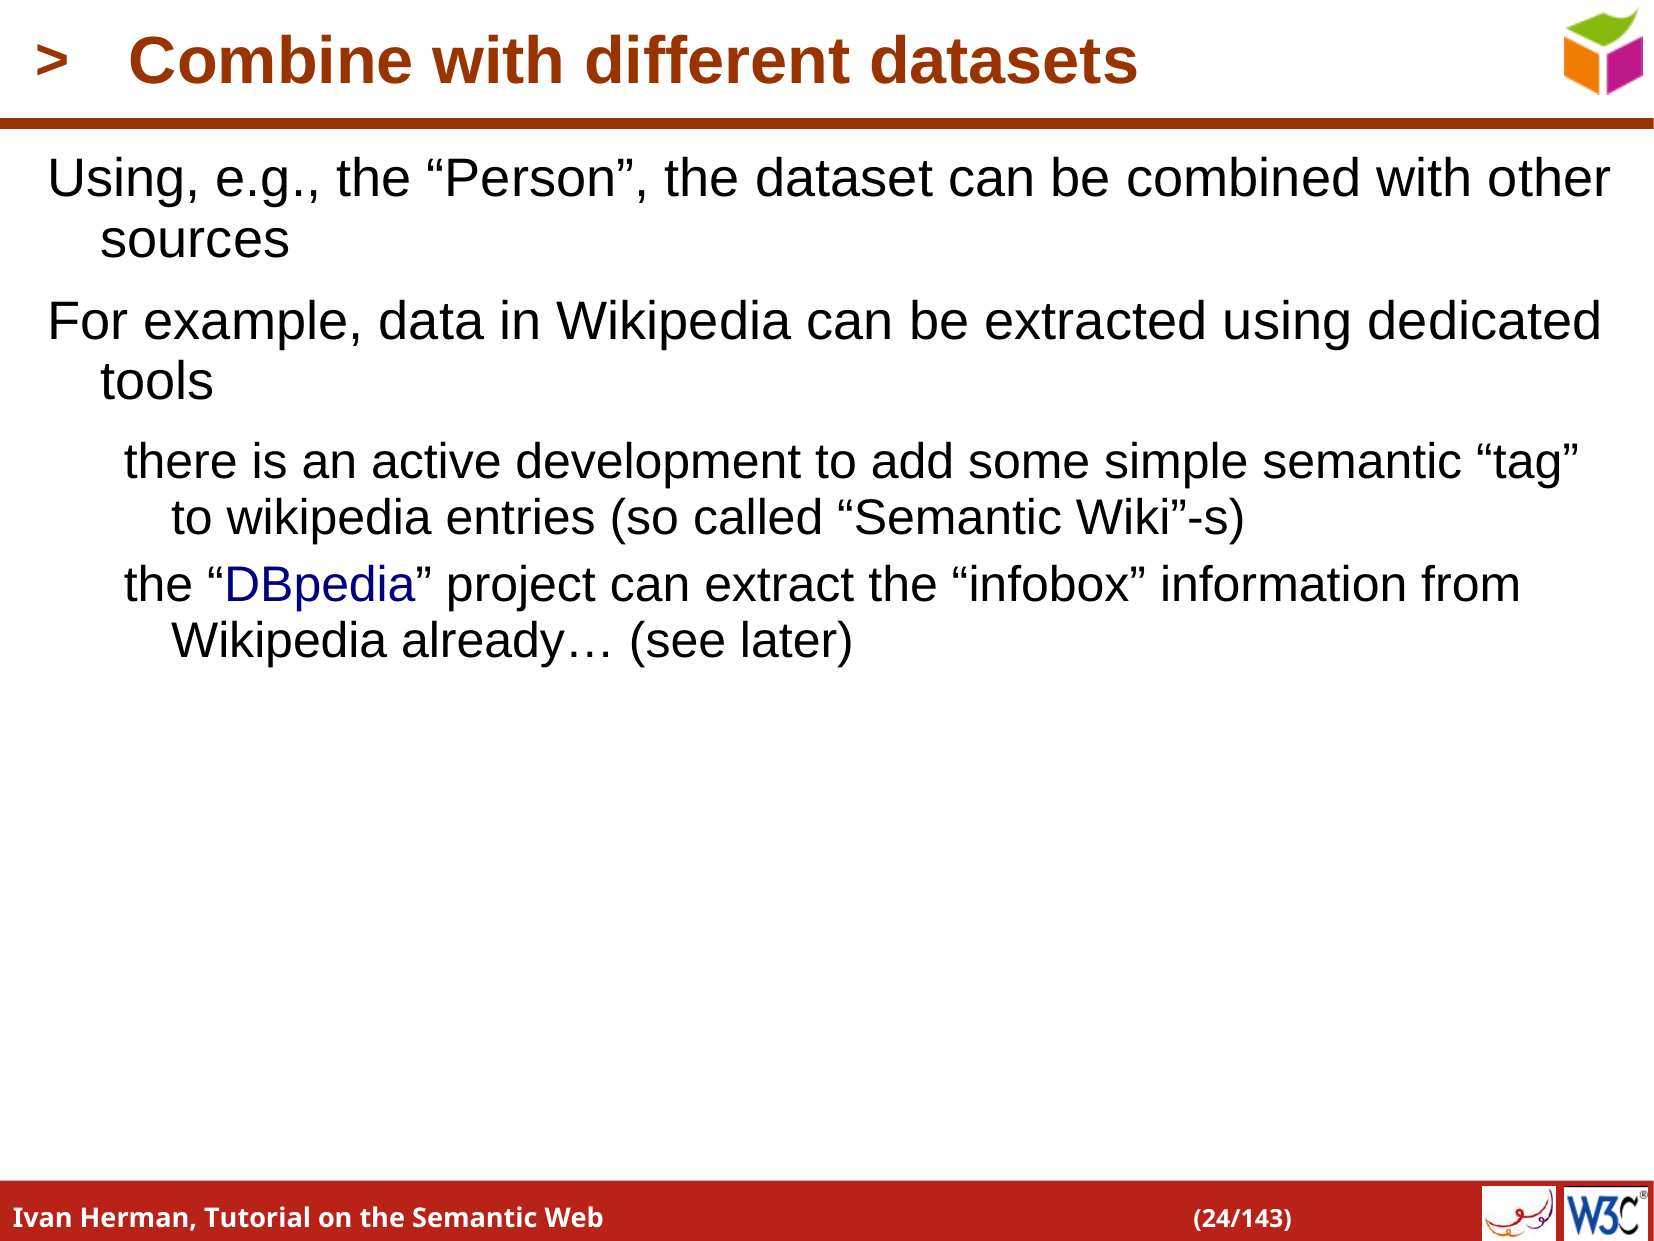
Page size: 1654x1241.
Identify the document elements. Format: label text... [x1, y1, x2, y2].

list Using, e.g., the “Person”, the dataset can be combined with other sources For example, data in Wikipedia can be extracted using dedicated tools there is an active development to add some simple semantic “tag” to wikipedia entries (so called “Semantic Wiki”-s) the “DBpedia” project can extract the “infobox” information from Wikipedia already… (see later) [29, 147, 1624, 1134]
picture [1482, 1186, 1556, 1241]
picture [1564, 1186, 1648, 1241]
picture [1564, 5, 1643, 95]
title Combine with different datasets [93, 0, 1493, 119]
